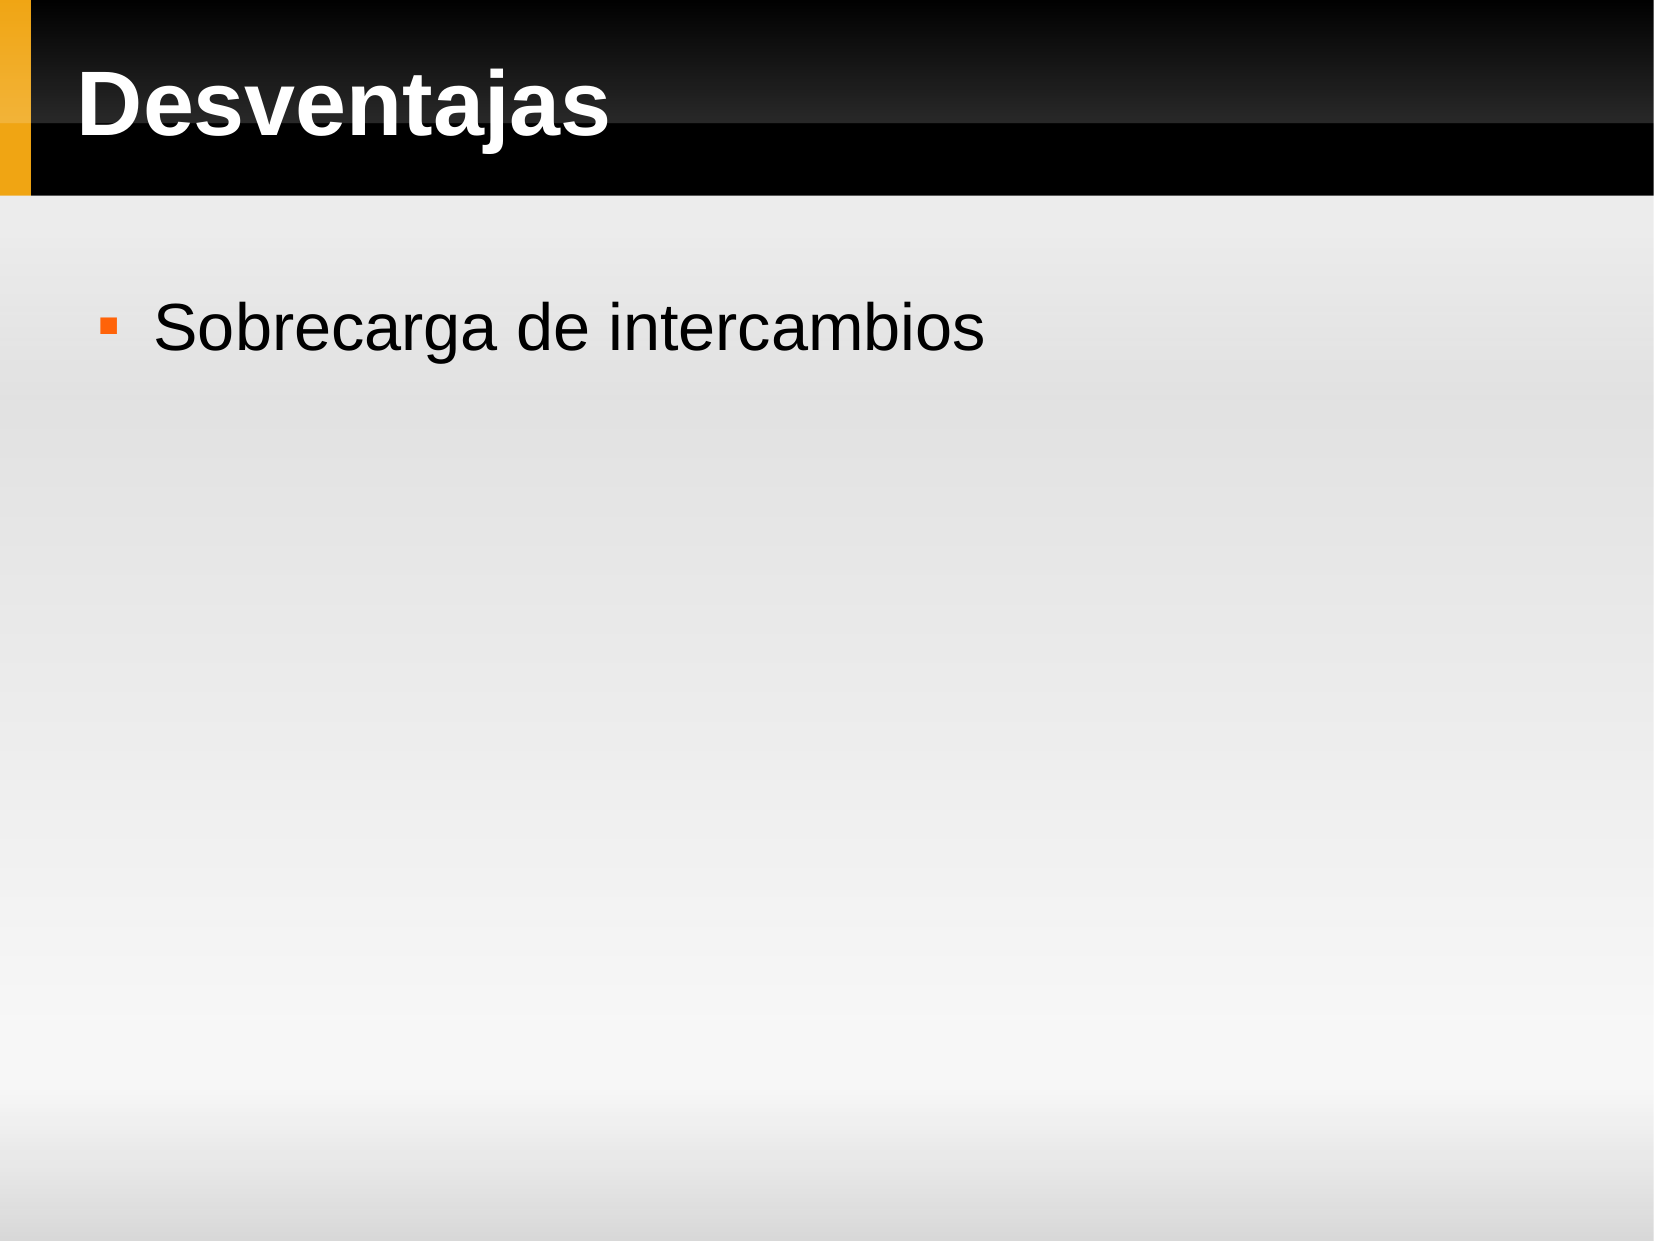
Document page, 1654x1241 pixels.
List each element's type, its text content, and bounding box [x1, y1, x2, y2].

list Sobrecarga de intercambios [82, 290, 1571, 1094]
picture [0, 0, 1654, 1241]
title Desventajas [76, 7, 1565, 200]
